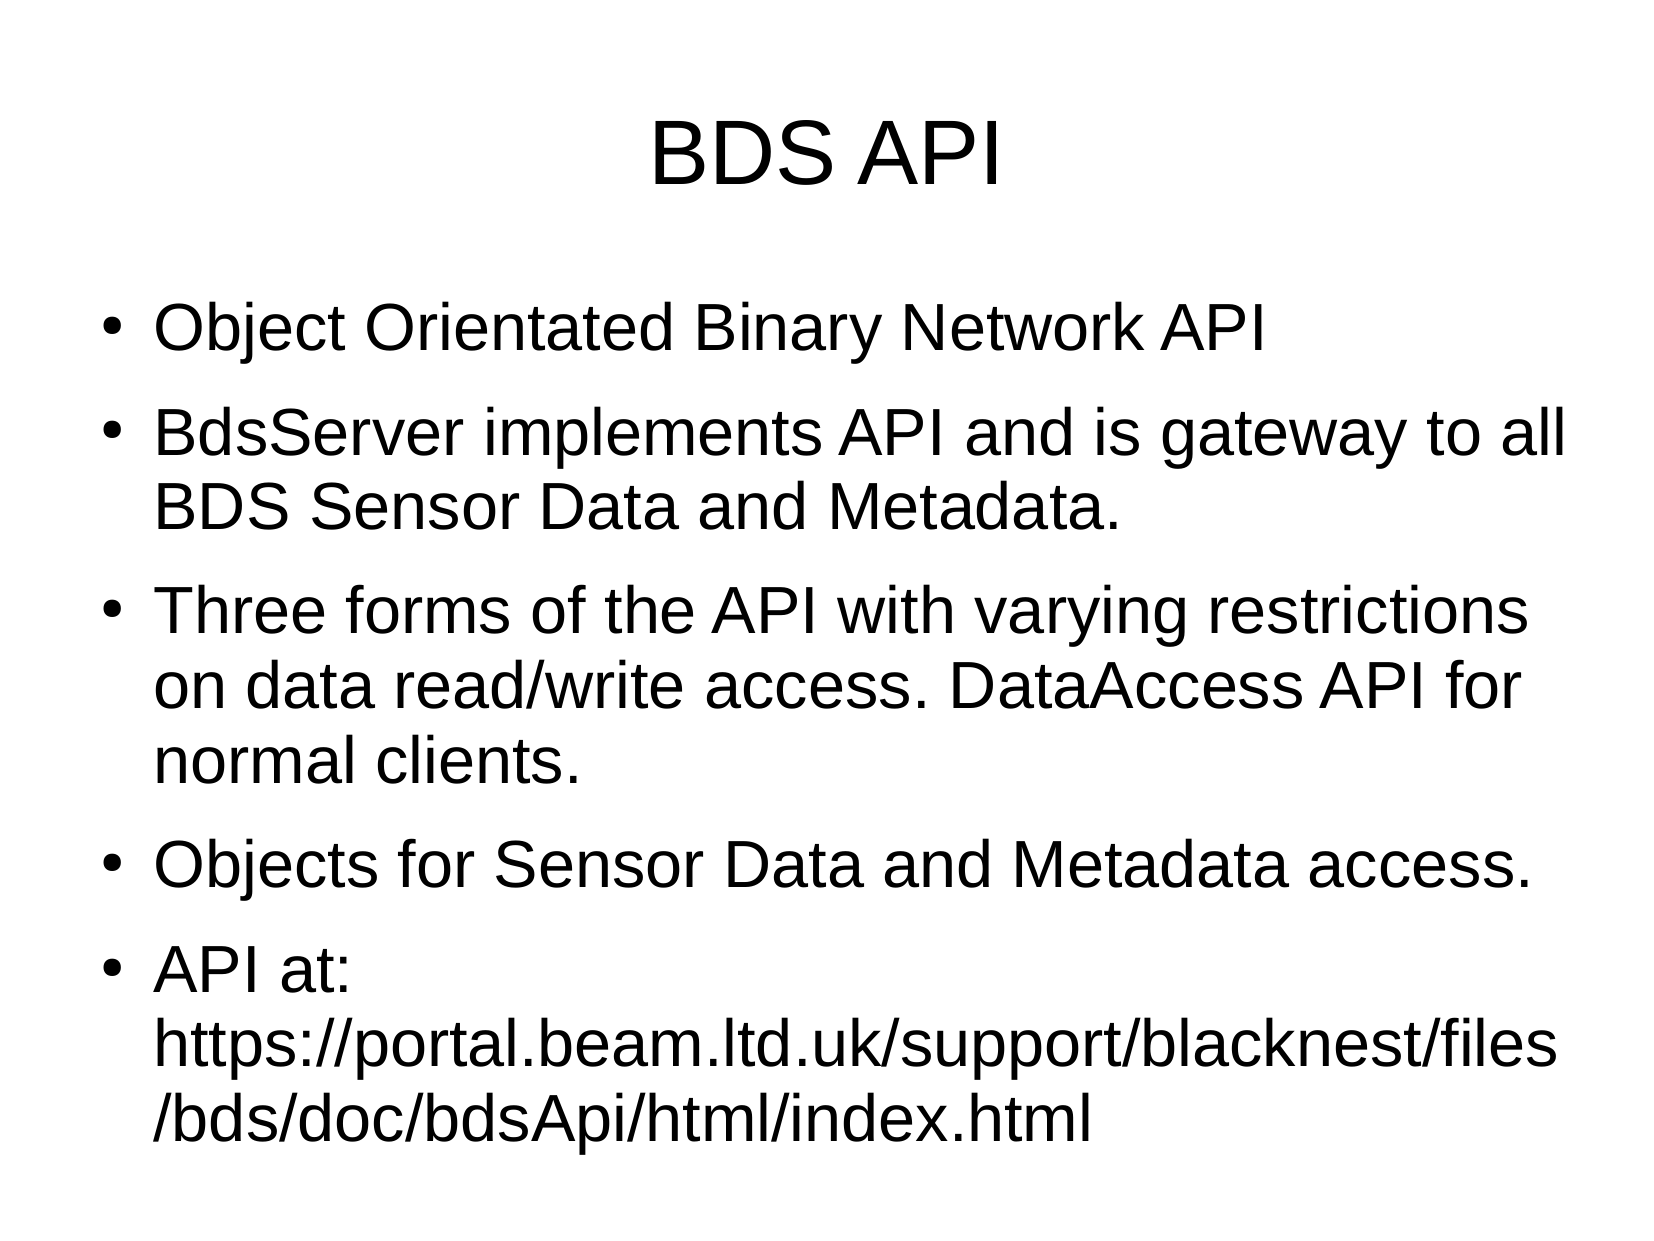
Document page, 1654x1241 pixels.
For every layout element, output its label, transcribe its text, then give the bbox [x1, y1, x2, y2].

list Object Orientated Binary Network API BdsServer implements API and is gateway to all BDS Sensor Data and Metadata. Three forms of the API with varying restrictions on data read/write access. DataAccess API for normal clients. Objects for Sensor Data and Metadata access. API at: https://portal.beam.ltd.uk/support/blacknest/files/bds/doc/bdsApi/html/index.html [82, 290, 1571, 1157]
title BDS API [82, 49, 1571, 257]
